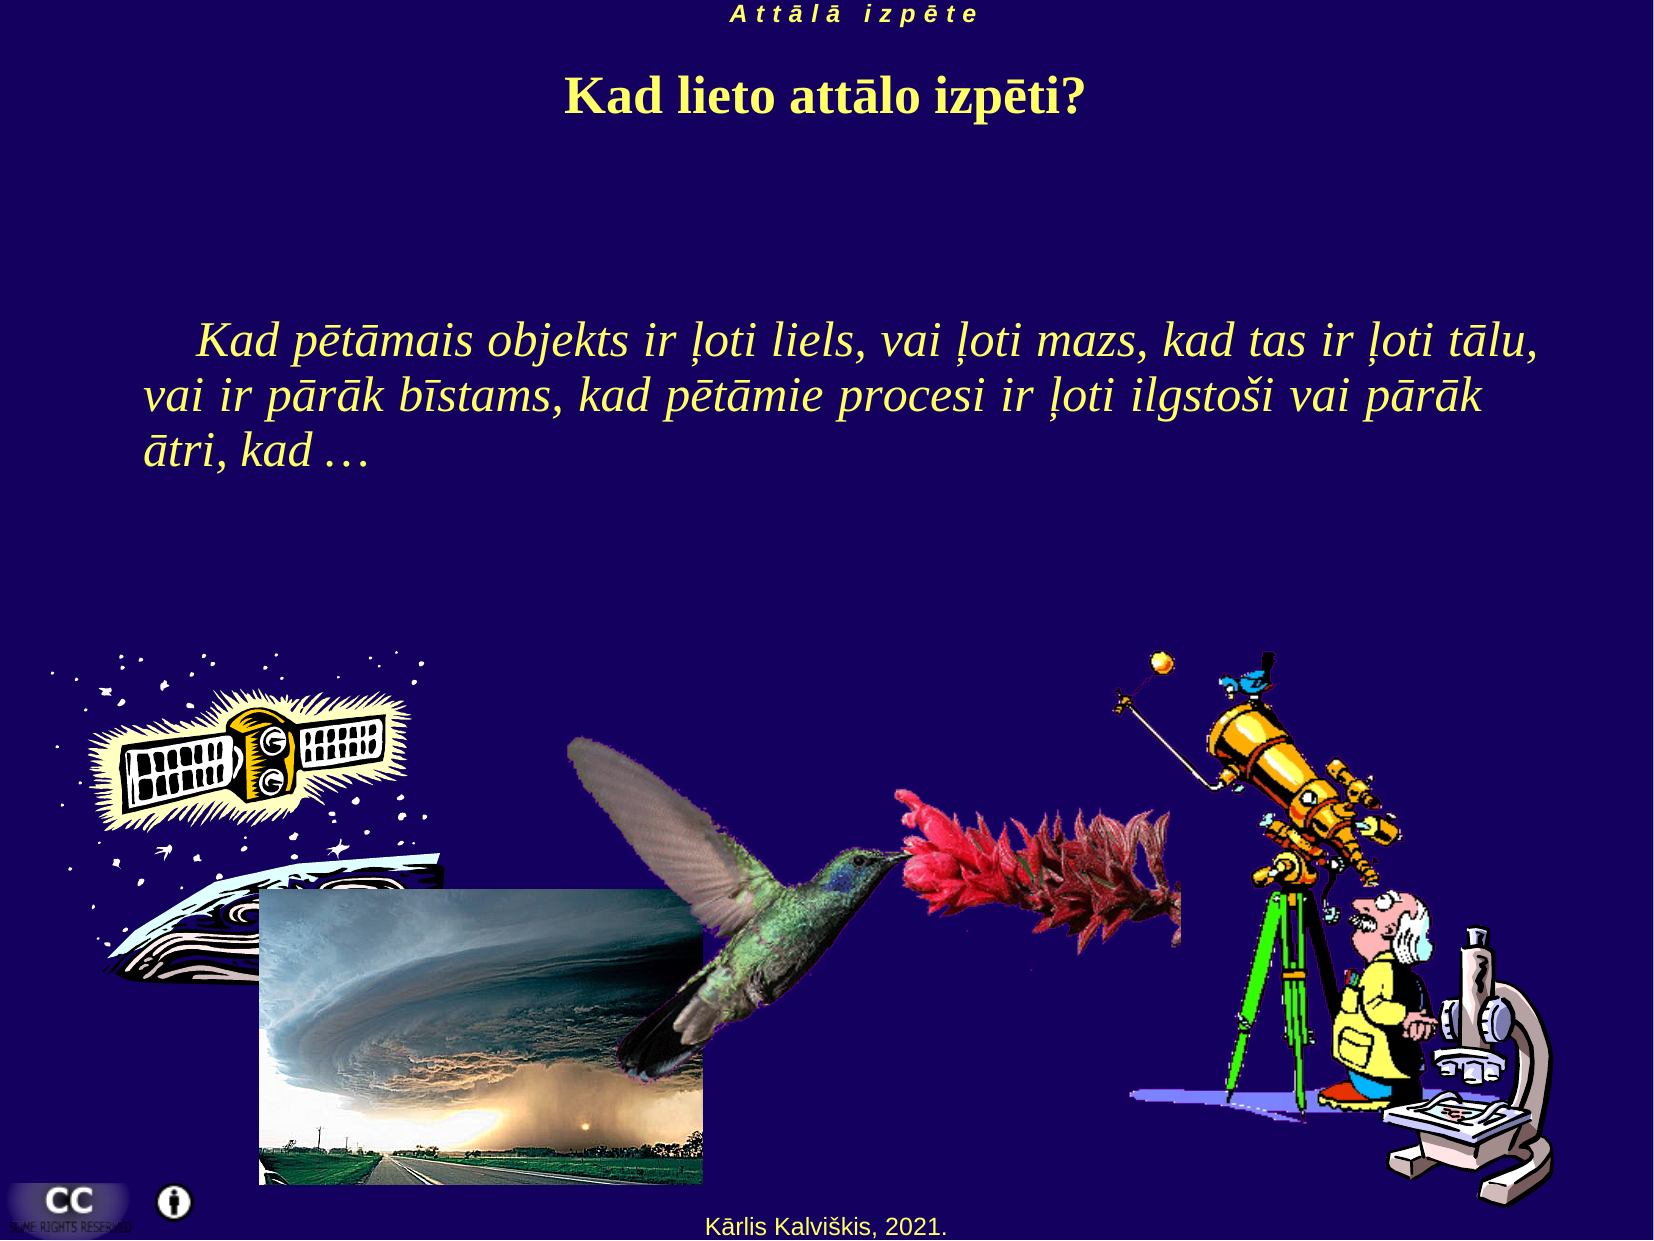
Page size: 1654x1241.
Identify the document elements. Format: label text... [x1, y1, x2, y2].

text_box [291, 882, 307, 889]
text_box [193, 854, 203, 862]
text_box [107, 838, 445, 986]
text_box [288, 832, 299, 841]
text_box [137, 878, 145, 887]
text_box Kad pētāmais objekts ir ļoti liels, vai ļoti mazs, kad tas ir ļoti tālu, vai ir pārāk bīstams, kad pētāmie procesi ir ļoti ilgstoši vai pārāk ātri, kad … [143, 311, 1541, 512]
text_box [98, 687, 112, 697]
text_box [1379, 924, 1554, 1208]
text_box [290, 853, 298, 860]
text_box [398, 812, 407, 821]
text_box [186, 702, 195, 709]
text_box [418, 661, 425, 667]
picture [259, 649, 1503, 1185]
text_box [242, 960, 259, 967]
text_box [240, 845, 248, 852]
text_box [102, 965, 111, 973]
picture [155, 1183, 194, 1222]
text_box [112, 858, 121, 870]
text_box [154, 844, 173, 862]
text_box [328, 811, 336, 817]
picture [0, 1183, 141, 1241]
text_box [87, 688, 413, 834]
picture [1495, 1042, 1503, 1054]
text_box [397, 840, 404, 846]
text_box [351, 796, 360, 805]
text_box [117, 698, 126, 707]
text_box [396, 794, 405, 801]
title Kad lieto attālo izpēti? [120, 65, 1533, 334]
text_box [315, 875, 409, 889]
text_box [160, 680, 170, 691]
